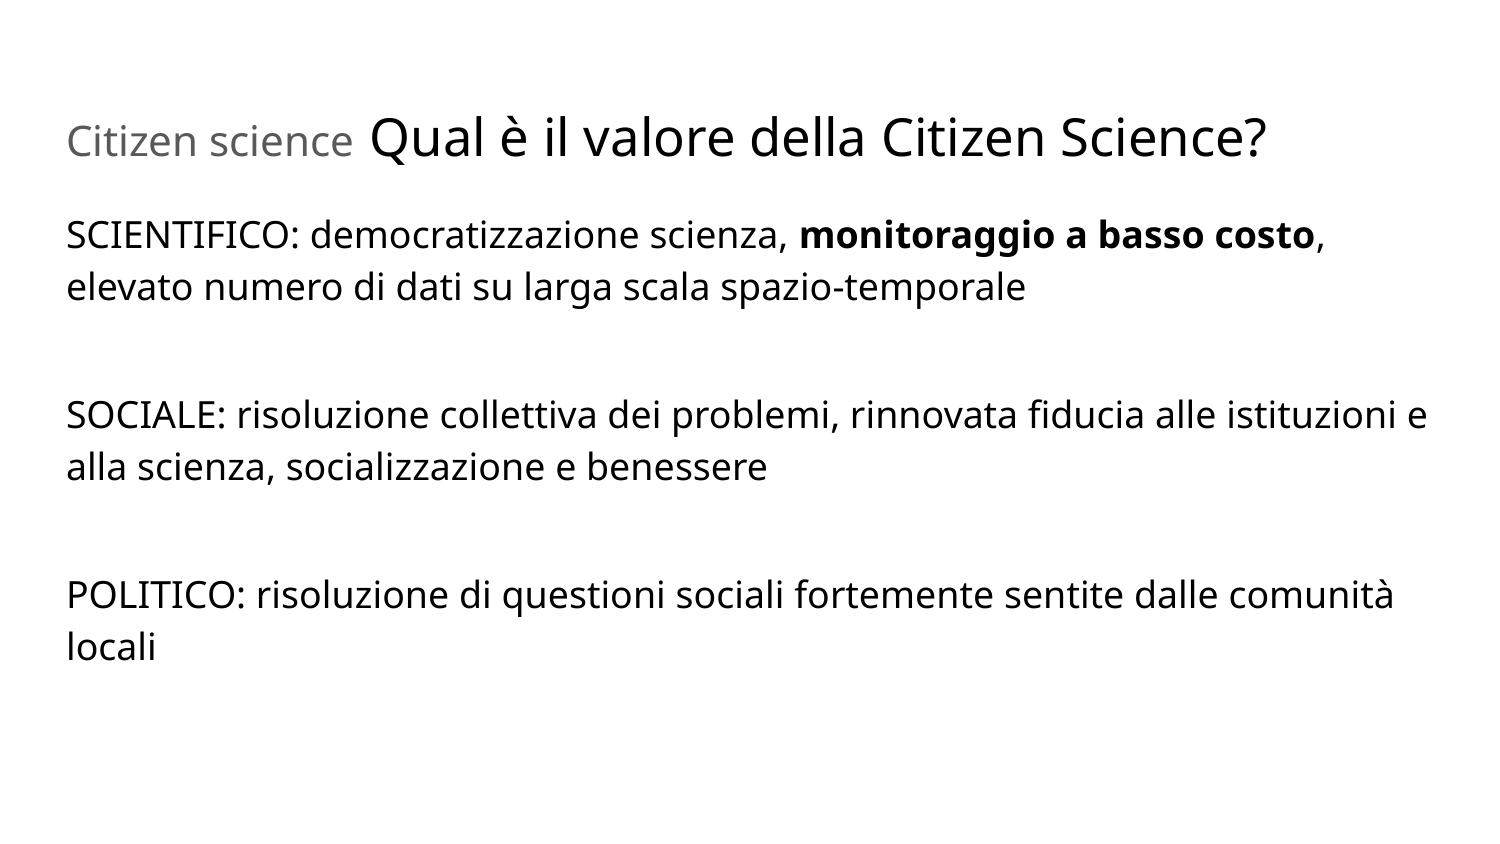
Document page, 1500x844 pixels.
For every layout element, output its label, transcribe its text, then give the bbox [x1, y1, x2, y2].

title Citizen science Qual è il valore della Citizen Science? [51, 72, 1449, 167]
list SCIENTIFICO: democratizzazione scienza, monitoraggio a basso costo, elevato numero di dati su larga scala spazio-temporale SOCIALE: risoluzione collettiva dei problemi, rinnovata fiducia alle istituzioni e alla scienza, socializzazione e benessere POLITICO: risoluzione di questioni sociali fortemente sentite dalle comunità locali [51, 189, 1449, 750]
